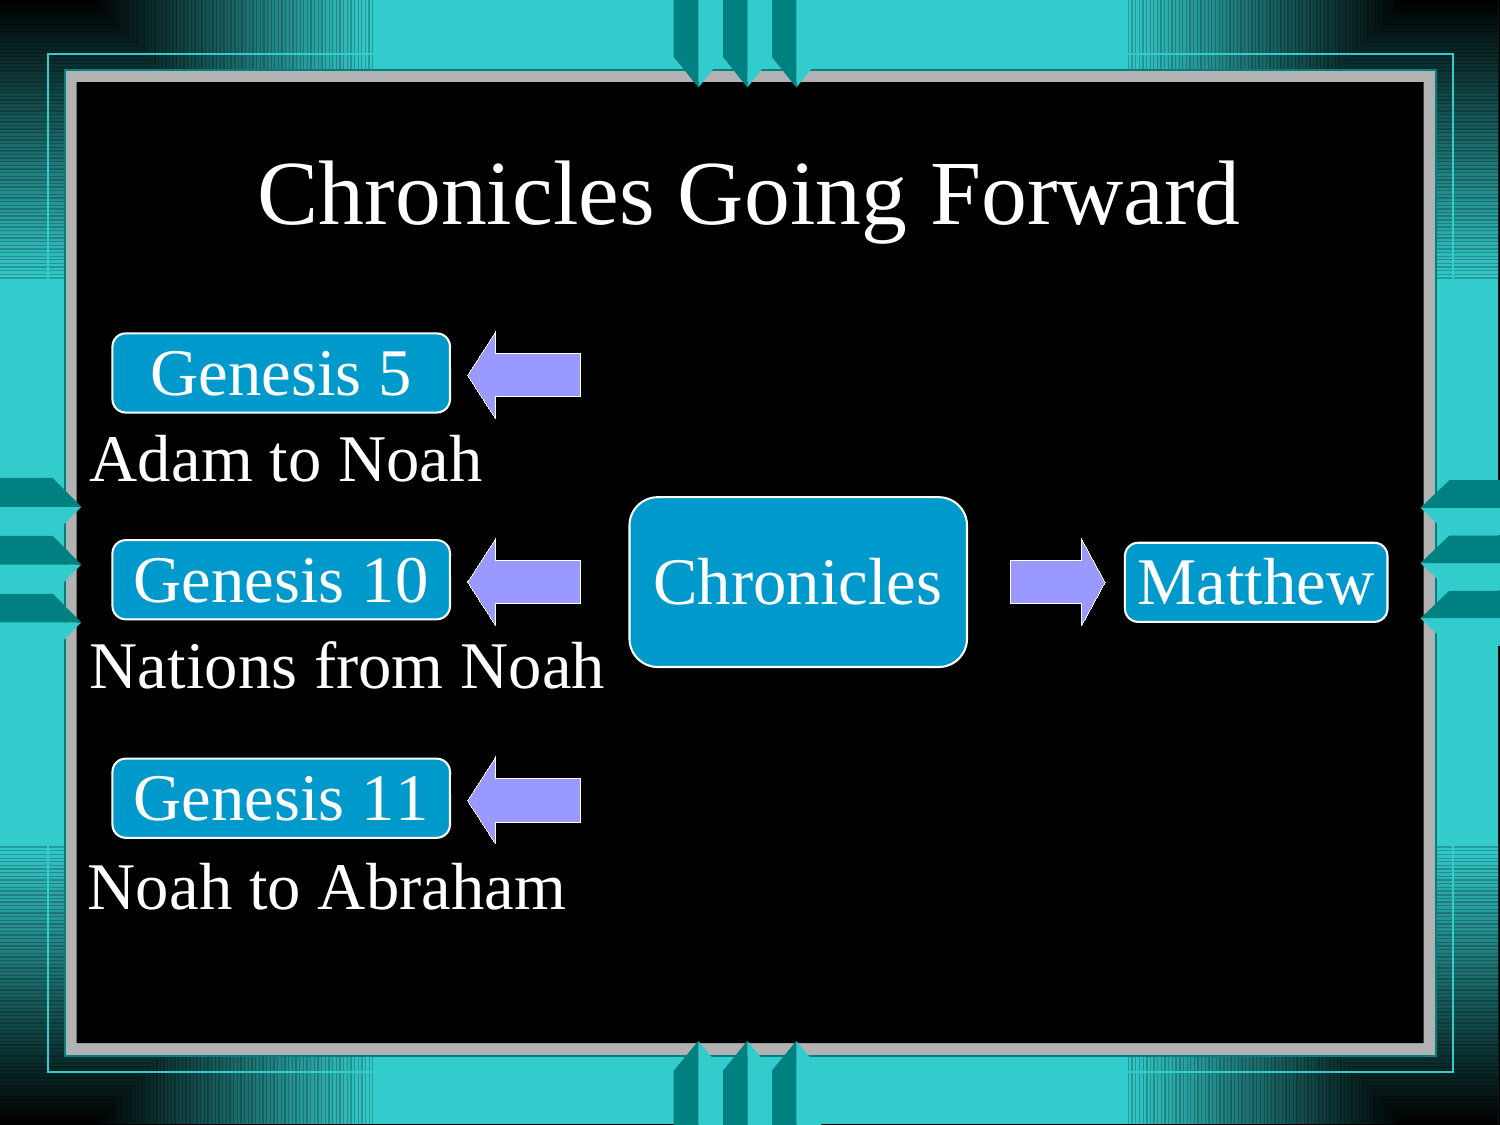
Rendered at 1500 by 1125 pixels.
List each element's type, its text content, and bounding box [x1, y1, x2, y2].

text_box Genesis 10 [112, 540, 451, 620]
text_box Nations from Noah [75, 621, 638, 711]
title Chronicles Going Forward [112, 107, 1388, 281]
text_box [467, 331, 581, 414]
text_box Genesis 11 [112, 758, 451, 838]
text_box [467, 756, 581, 842]
text_box [1010, 538, 1106, 626]
text_box Adam to Noah [75, 414, 563, 504]
text_box [467, 538, 581, 621]
text_box Matthew [1124, 542, 1388, 622]
text_box Chronicles [629, 497, 968, 668]
text_box Genesis 5 [112, 333, 451, 413]
text_box Noah to Abraham [72, 842, 638, 932]
